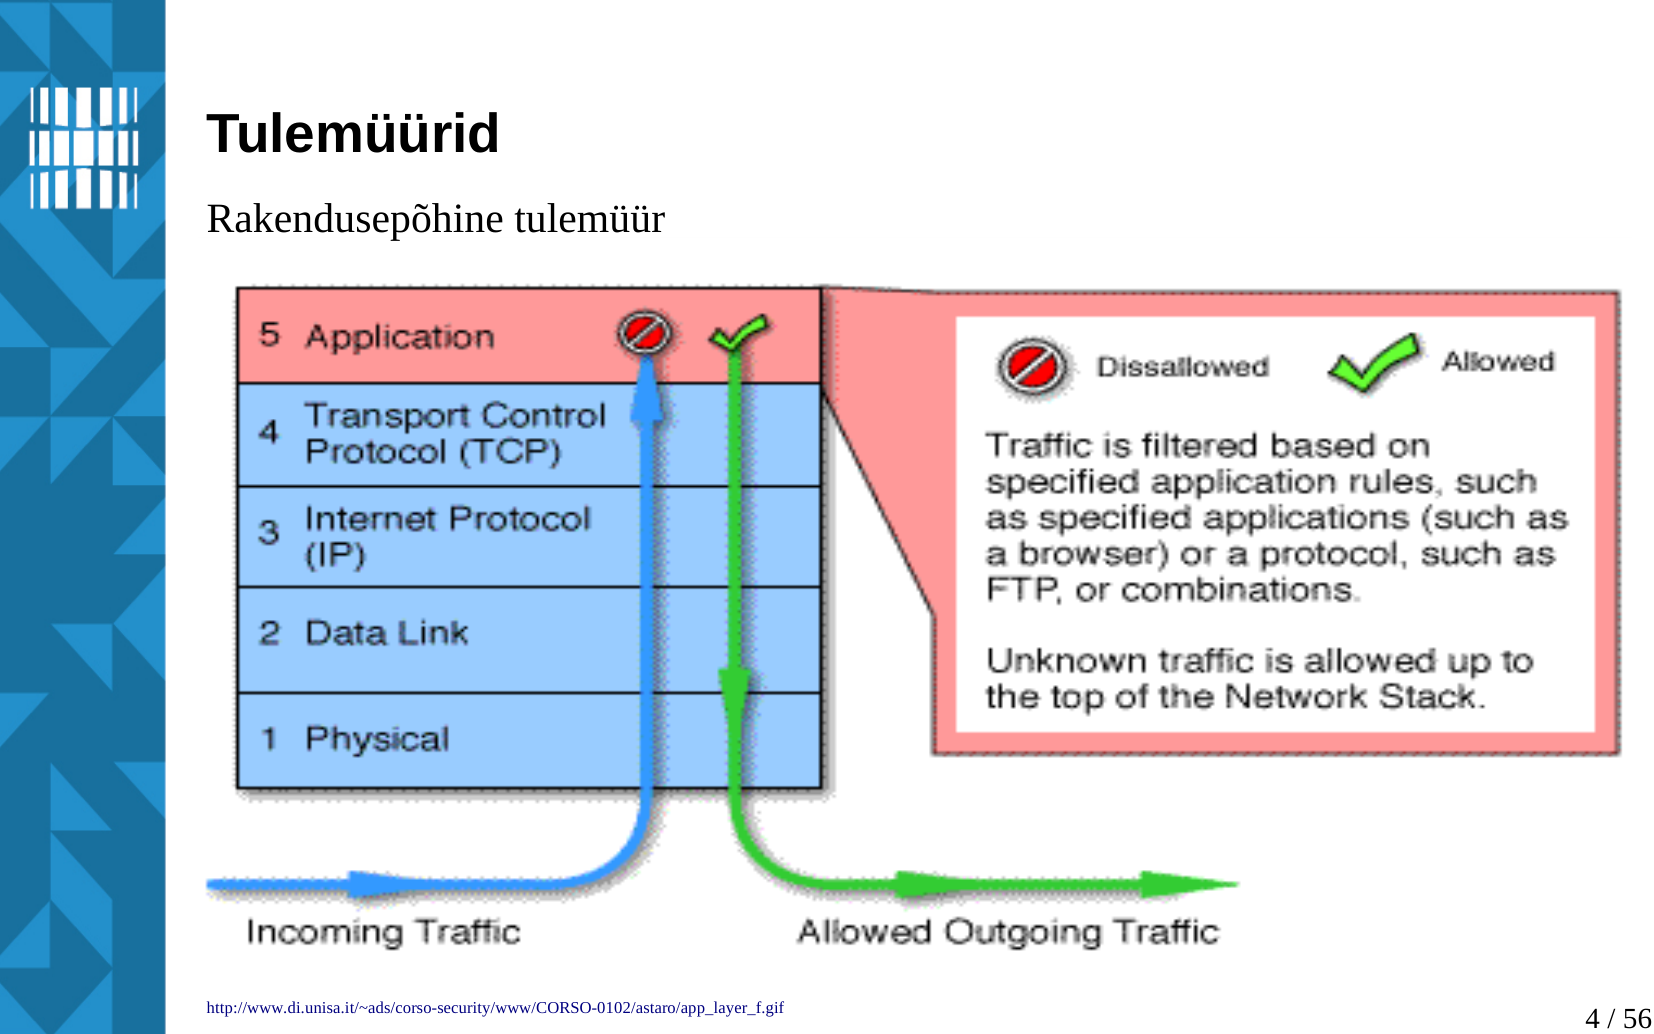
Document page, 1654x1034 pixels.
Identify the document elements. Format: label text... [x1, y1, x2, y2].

text_box Rakendusepõhine tulemüür [206, 194, 798, 245]
title Tulemüürid [206, 47, 1654, 220]
text_box http://www.di.unisa.it/~ads/corso-security/www/CORSO-0102/astaro/app_layer_f.gif [206, 998, 857, 1017]
picture [198, 236, 1632, 975]
